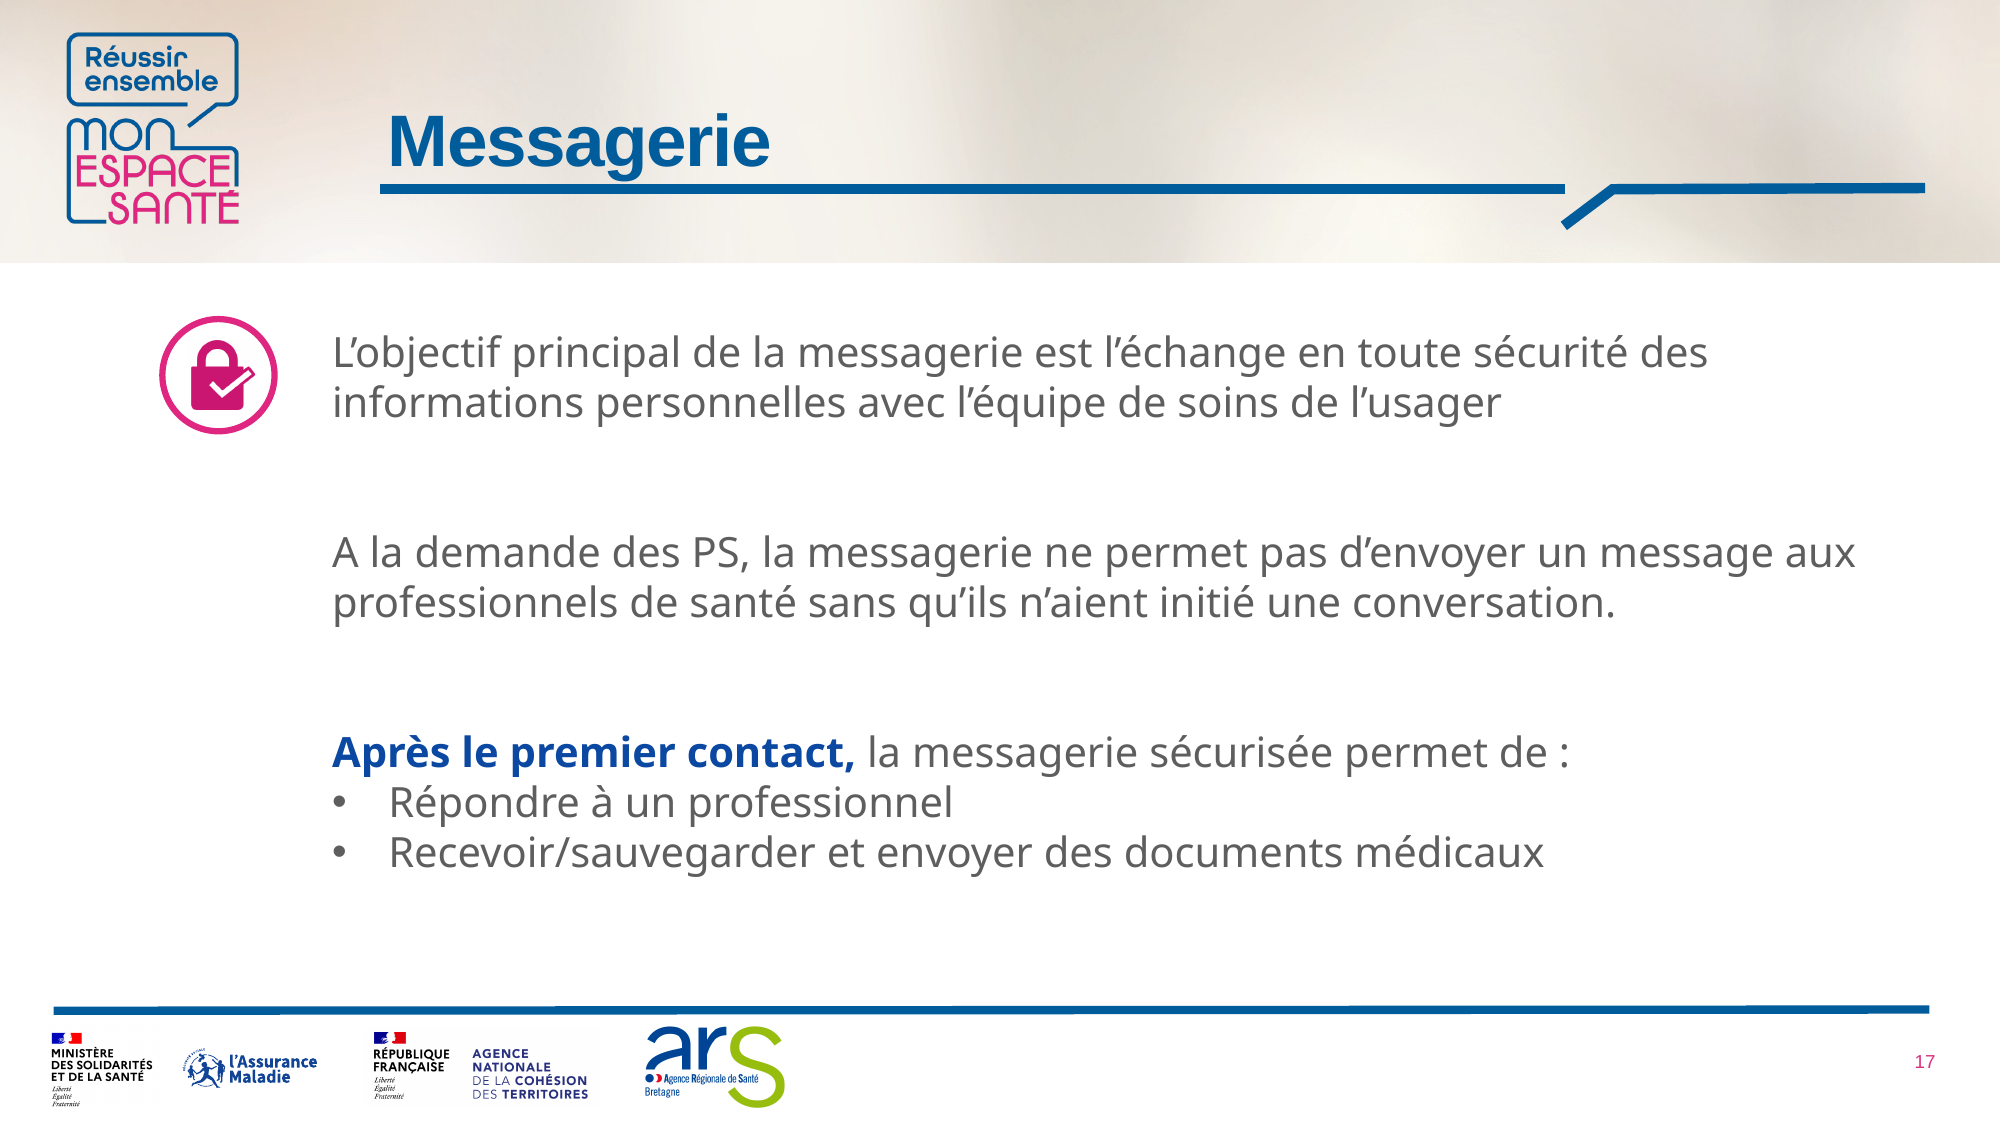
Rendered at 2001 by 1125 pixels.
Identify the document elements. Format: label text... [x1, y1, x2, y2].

text_box [162, 319, 275, 432]
picture [188, 340, 258, 410]
text_box L’objectif principal de la messagerie est l’échange en toute sécurité des informations personnelles avec l’équipe de soins de l’usager A la demande des PS, la messagerie ne permet pas d’envoyer un message aux professionnels de santé sans qu’ils n’aient initié une conversation. Après le premier contact, la messagerie sécurisée permet de : Répondre à un professionnel Recevoir/sauvegarder et envoyer des documents médicaux [317, 318, 1932, 884]
picture [645, 1026, 785, 1108]
picture [0, 0, 2000, 263]
title Messagerie [379, 2, 1526, 189]
picture [41, 1022, 163, 1117]
picture [364, 1028, 600, 1108]
